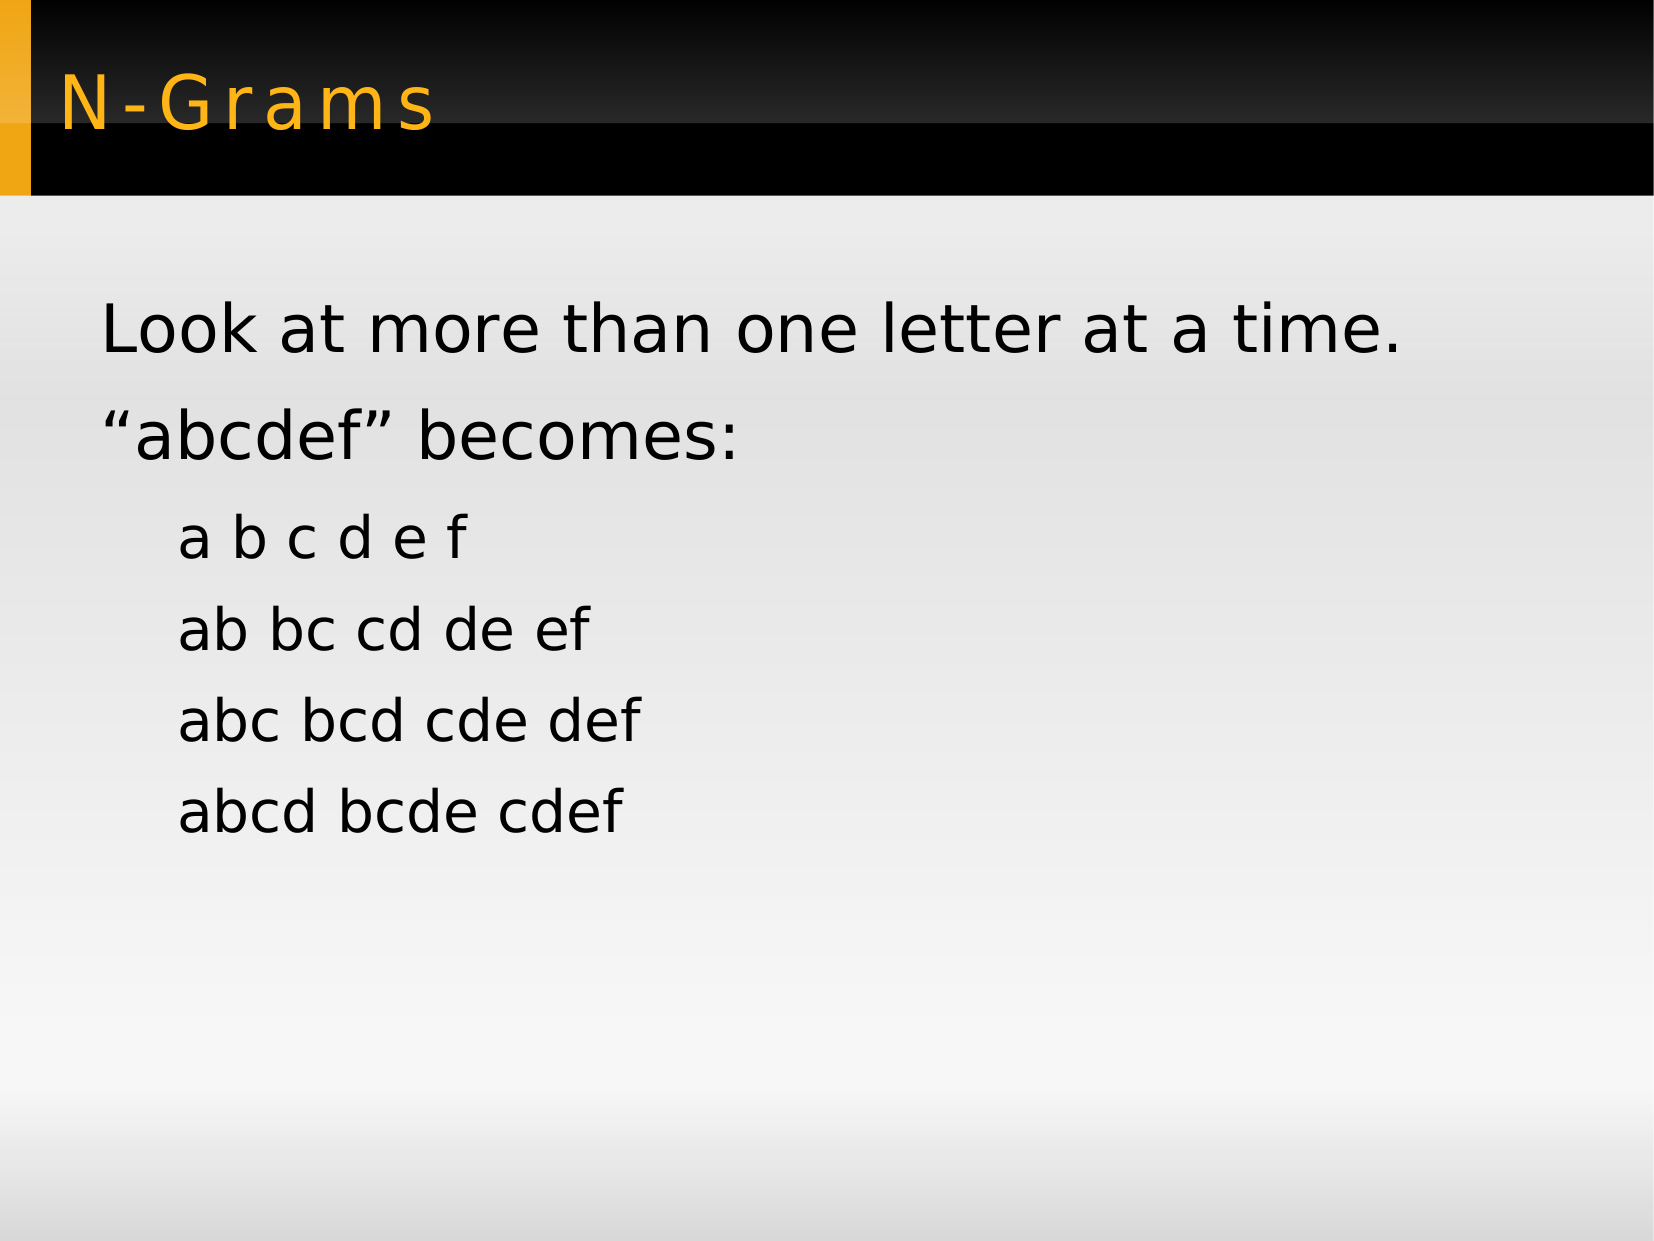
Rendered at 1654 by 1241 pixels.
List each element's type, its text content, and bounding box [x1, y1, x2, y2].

title N-Grams [59, 29, 1270, 178]
list Look at more than one letter at a time. “abcdef” becomes: a b c d e f ab bc cd de ef abc bcd cde def abcd bcde cdef [82, 290, 1571, 1109]
picture [0, 0, 1654, 1241]
